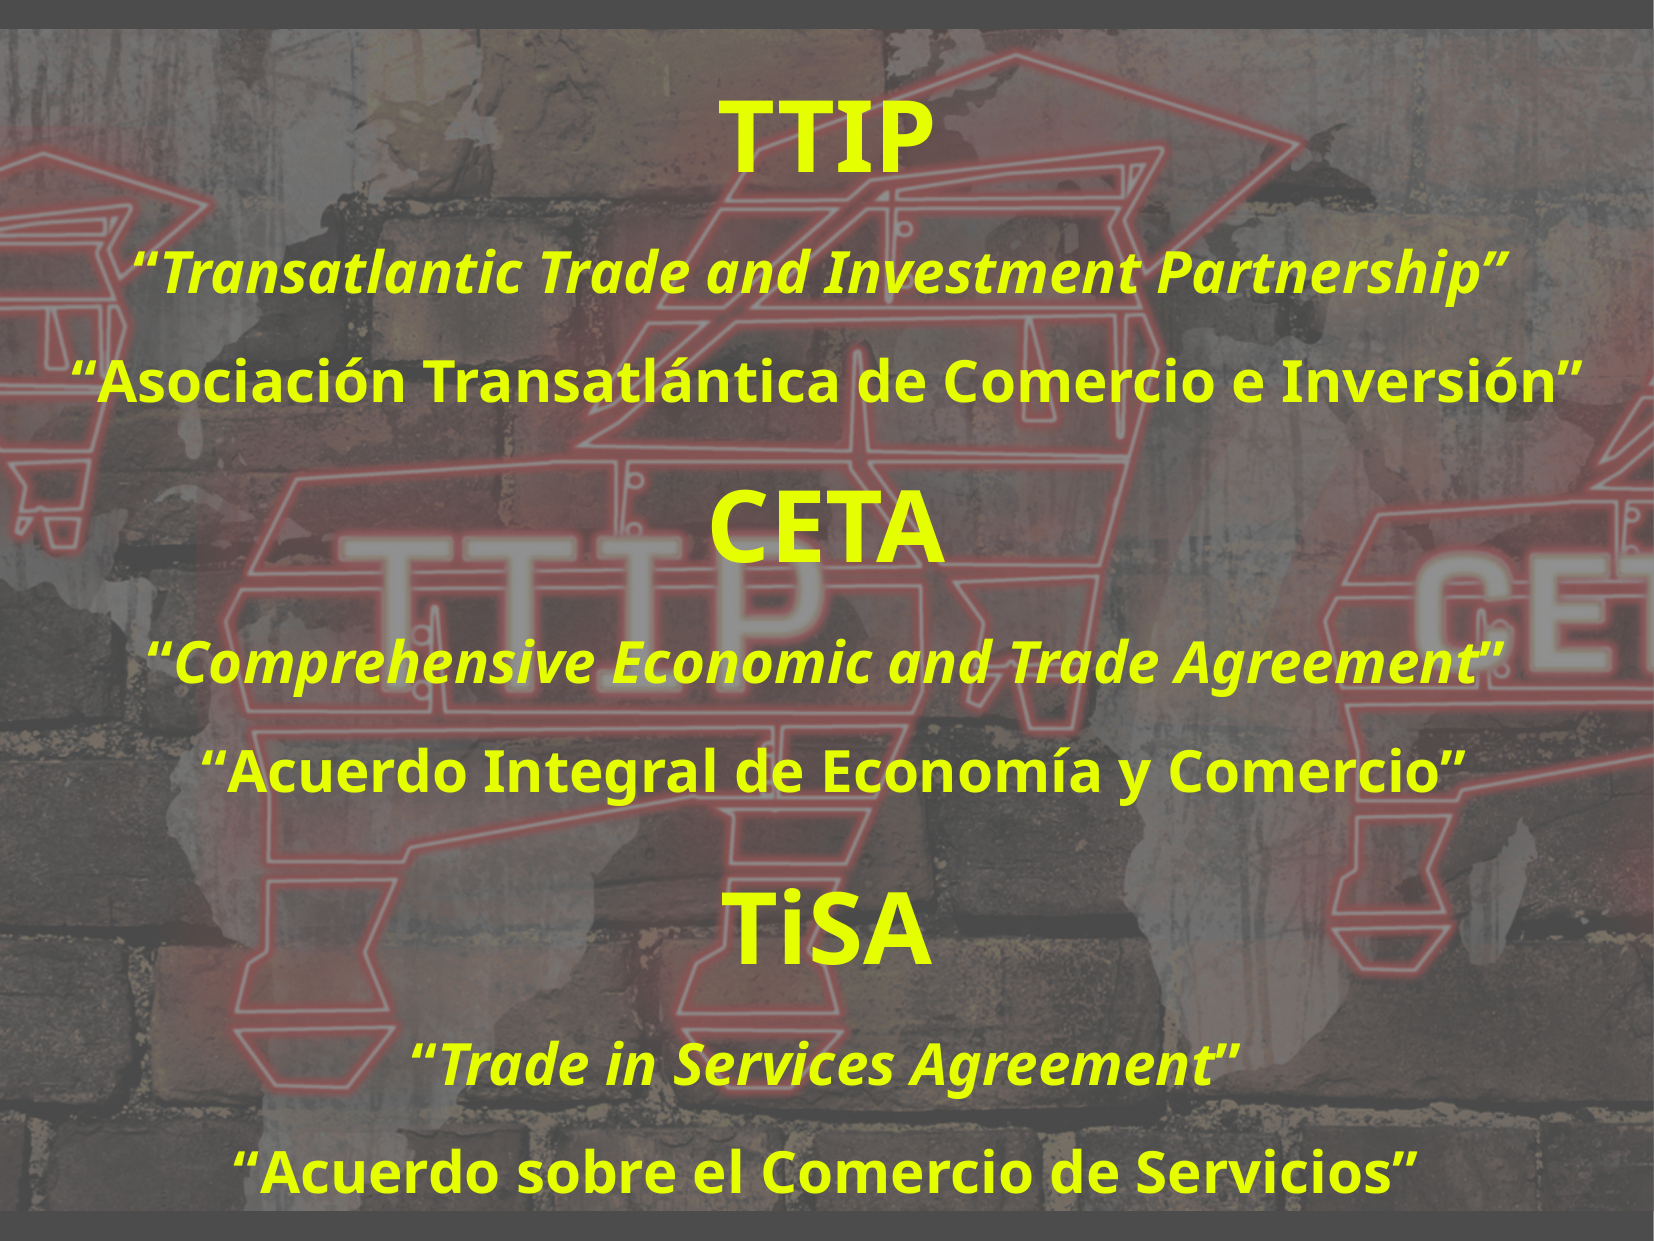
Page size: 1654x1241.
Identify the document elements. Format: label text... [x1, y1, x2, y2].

list TiSA “Trade in Services Agreement” “Acuerdo sobre el Comercio de Servicios” [29, 857, 1623, 1181]
list TTIP “Transatlantic Trade and Investment Partnership” “Asociación Transatlántica de Comercio e Inversión” [29, 65, 1626, 390]
list CETA “Comprehensive Economic and Trade Agreement” “Acuerdo Integral de Economía y Comercio” [29, 455, 1623, 780]
picture [0, 29, 1654, 1211]
